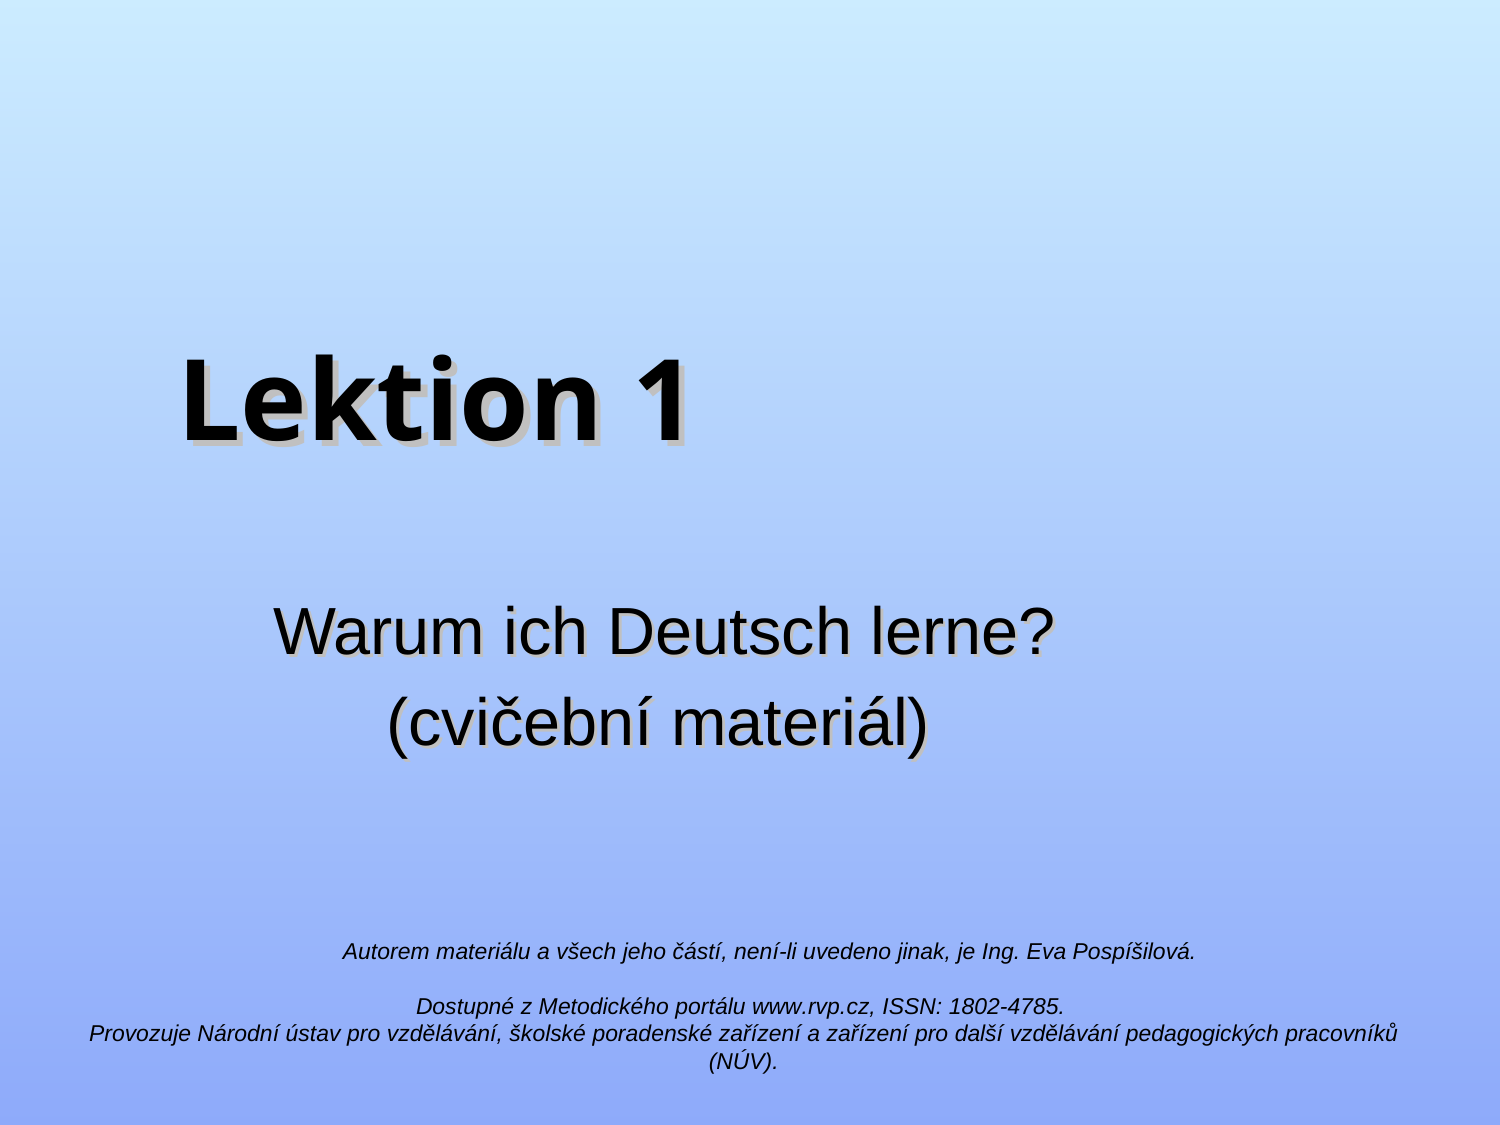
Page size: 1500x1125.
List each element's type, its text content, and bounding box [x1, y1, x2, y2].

title Lektion 1 [162, 312, 1438, 645]
subtitle Warum ich Deutsch lerne? (cvičební materiál) [147, 586, 1261, 860]
text_box Autorem materiálu a všech jeho částí, není-li uvedeno jinak, je Ing. Eva Pospíšilová. Dostupné z Metodického portálu www.rvp.cz, ISSN: 1802-4785. Provozuje Národní ústav pro vzdělávání, školské poradenské zařízení a zařízení pro další vzdělávání pedagogických pracovníků (NÚV). [41, 928, 1447, 1082]
